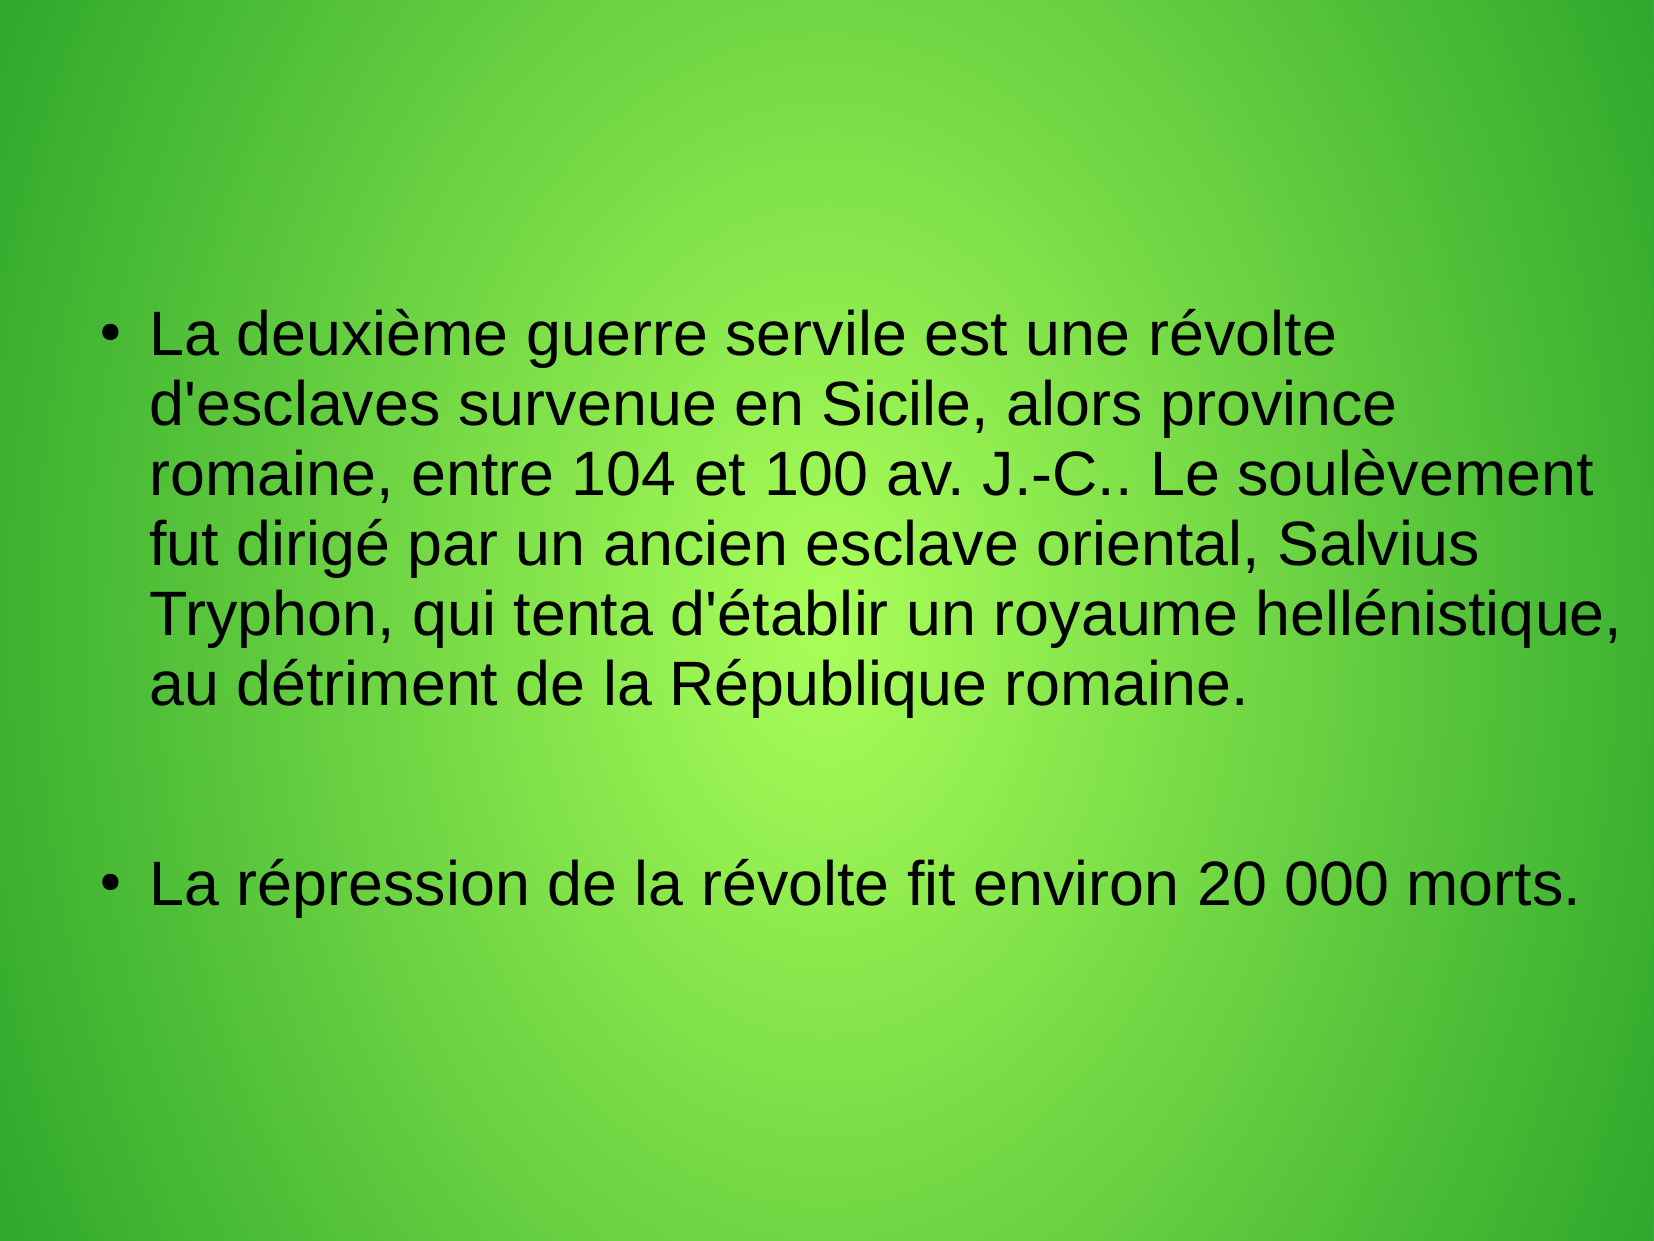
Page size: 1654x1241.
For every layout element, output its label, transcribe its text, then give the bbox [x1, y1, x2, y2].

list La deuxième guerre servile est une révolte d'esclaves survenue en Sicile, alors province romaine, entre 104 et 100 av. J.-C.. Le soulèvement fut dirigé par un ancien esclave oriental, Salvius Tryphon, qui tenta d'établir un royaume hellénistique, au détriment de la République romaine. La répression de la révolte fit environ 20 000 morts. [82, 299, 1630, 1019]
